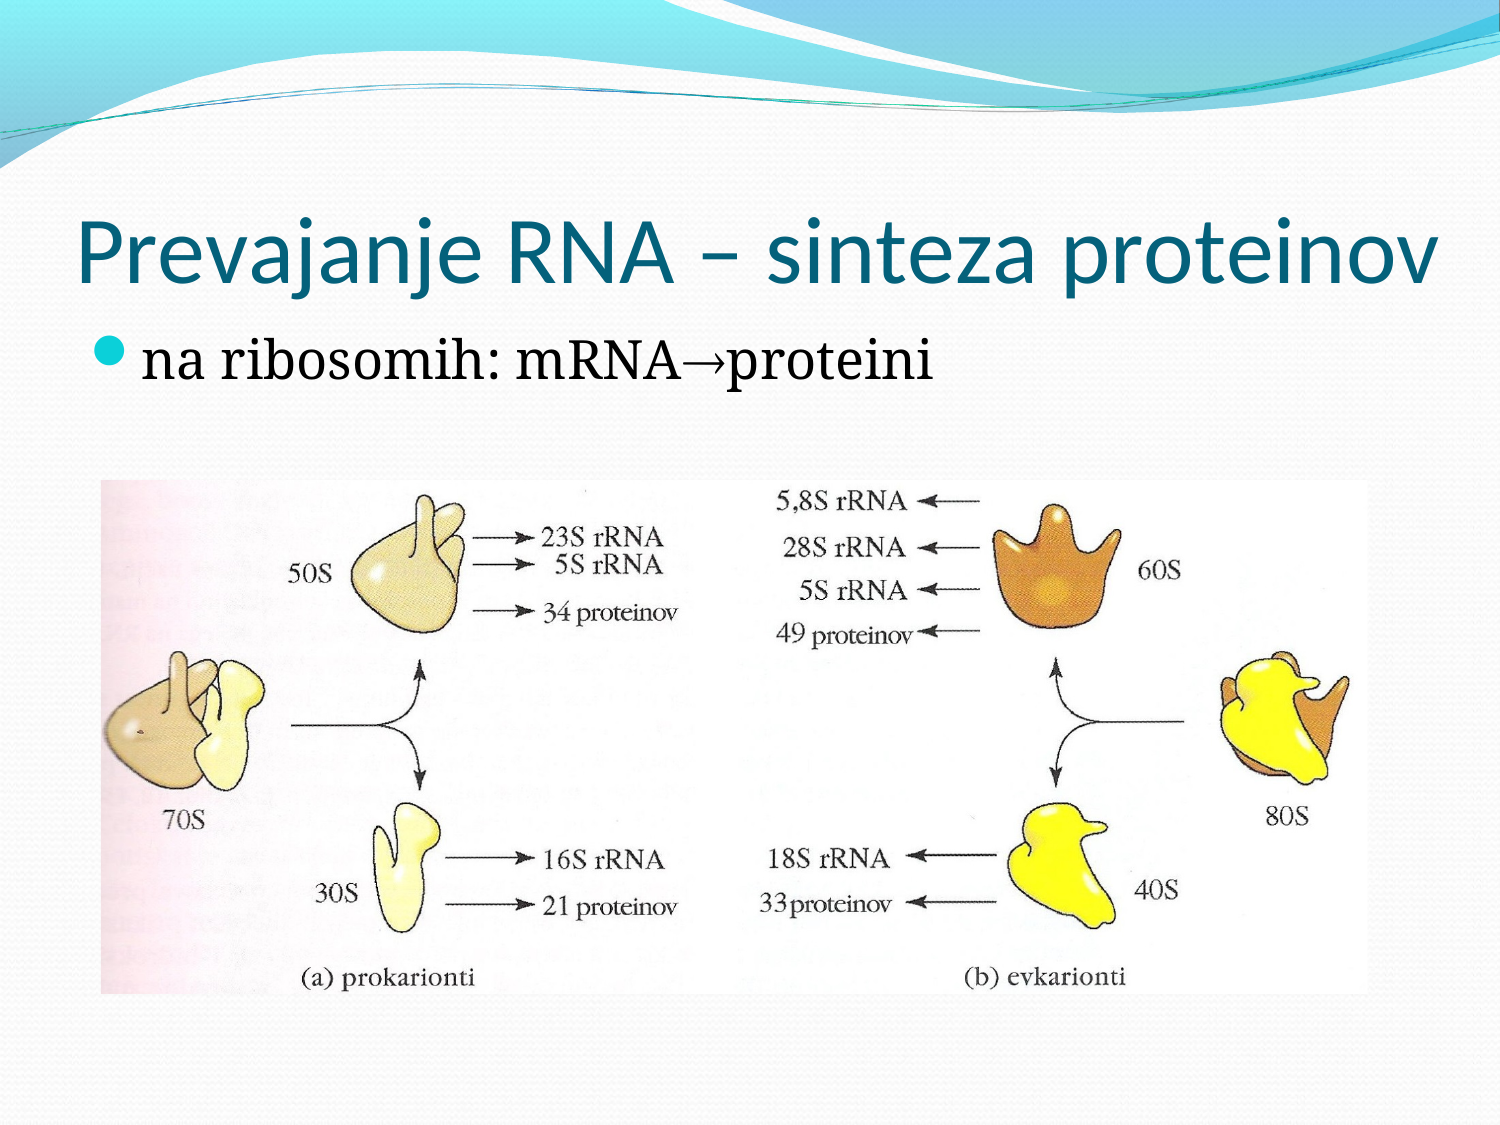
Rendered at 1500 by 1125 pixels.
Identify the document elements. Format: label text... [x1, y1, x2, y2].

list na ribosomih: mRNAproteini [75, 317, 1426, 1038]
picture [0, 0, 1500, 1125]
title Prevajanje RNA – sinteza proteinov [75, 65, 1471, 304]
